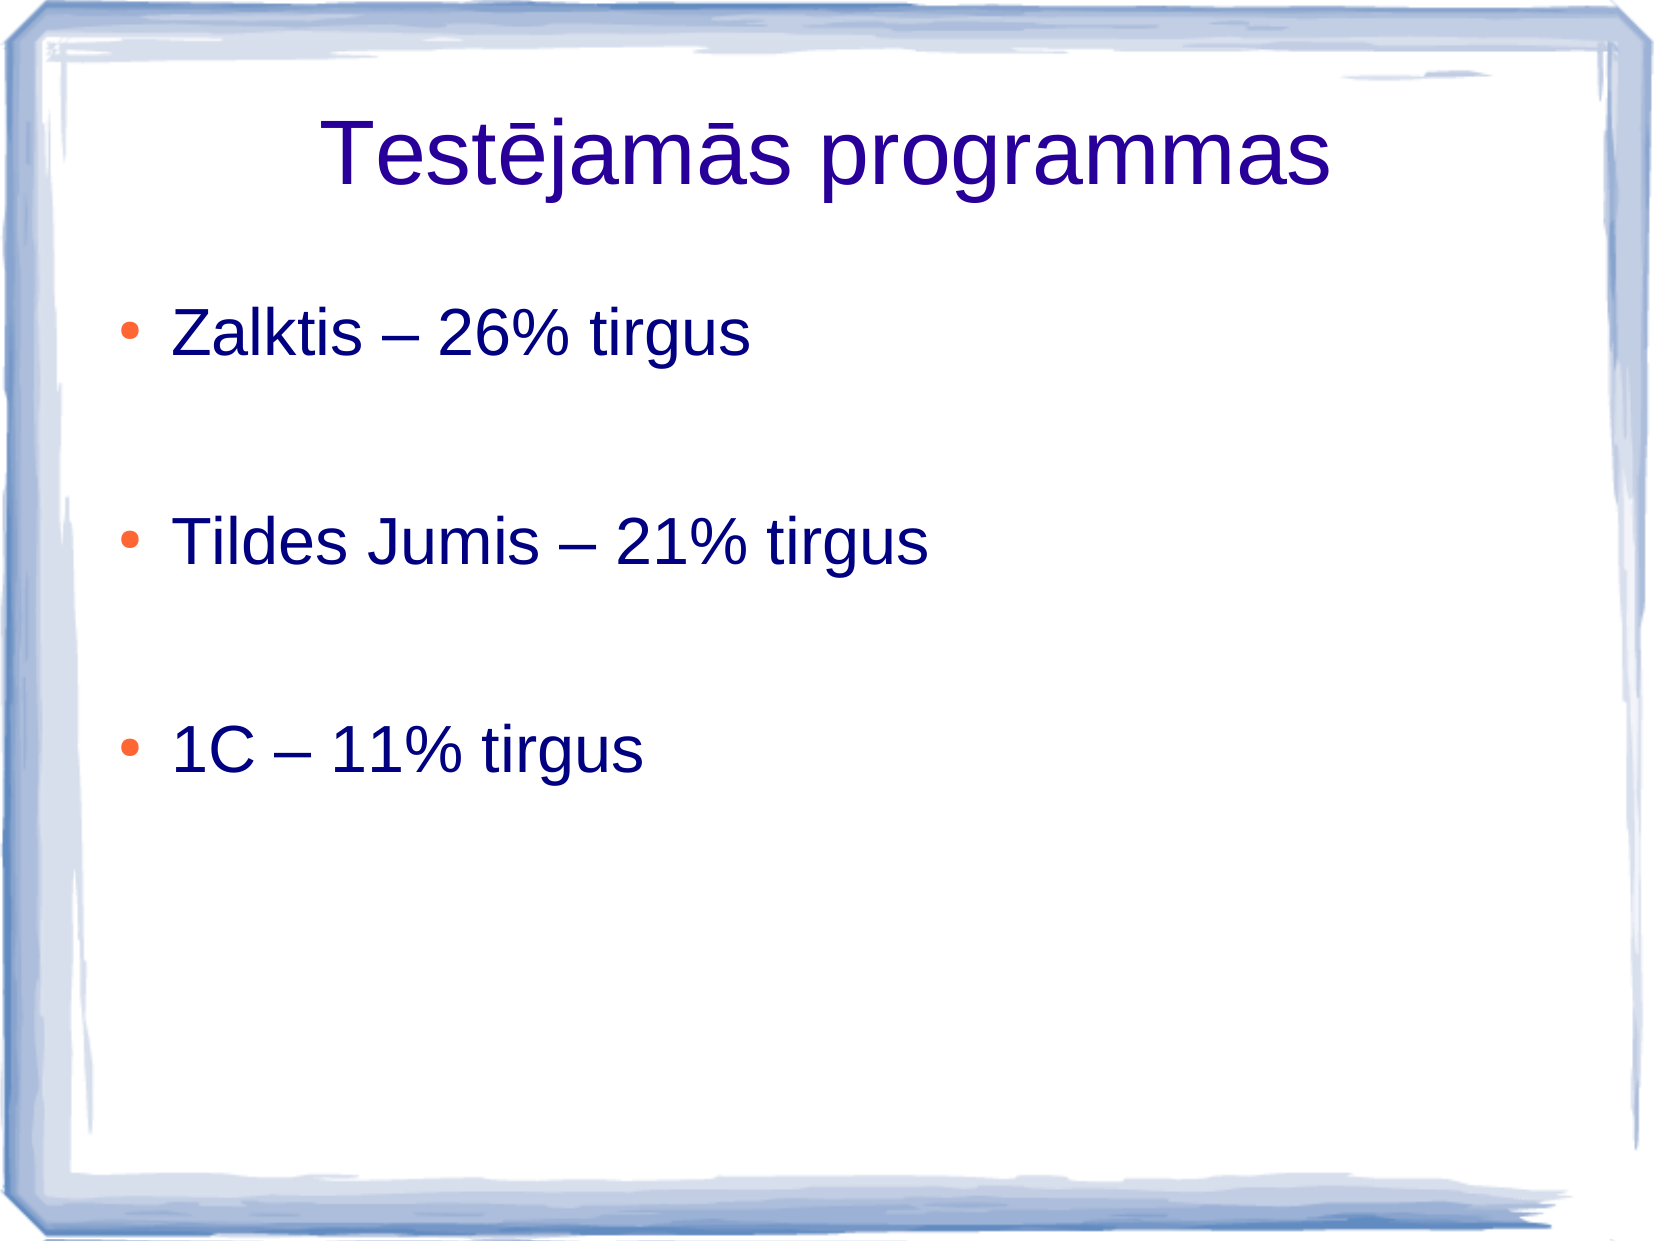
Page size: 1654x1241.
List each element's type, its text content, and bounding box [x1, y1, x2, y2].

list Zalktis – 26% tirgus Tildes Jumis – 21% tirgus 1C – 11% tirgus [82, 295, 1536, 1100]
title Testējamās programmas [82, 56, 1571, 250]
picture [0, 0, 1654, 1241]
